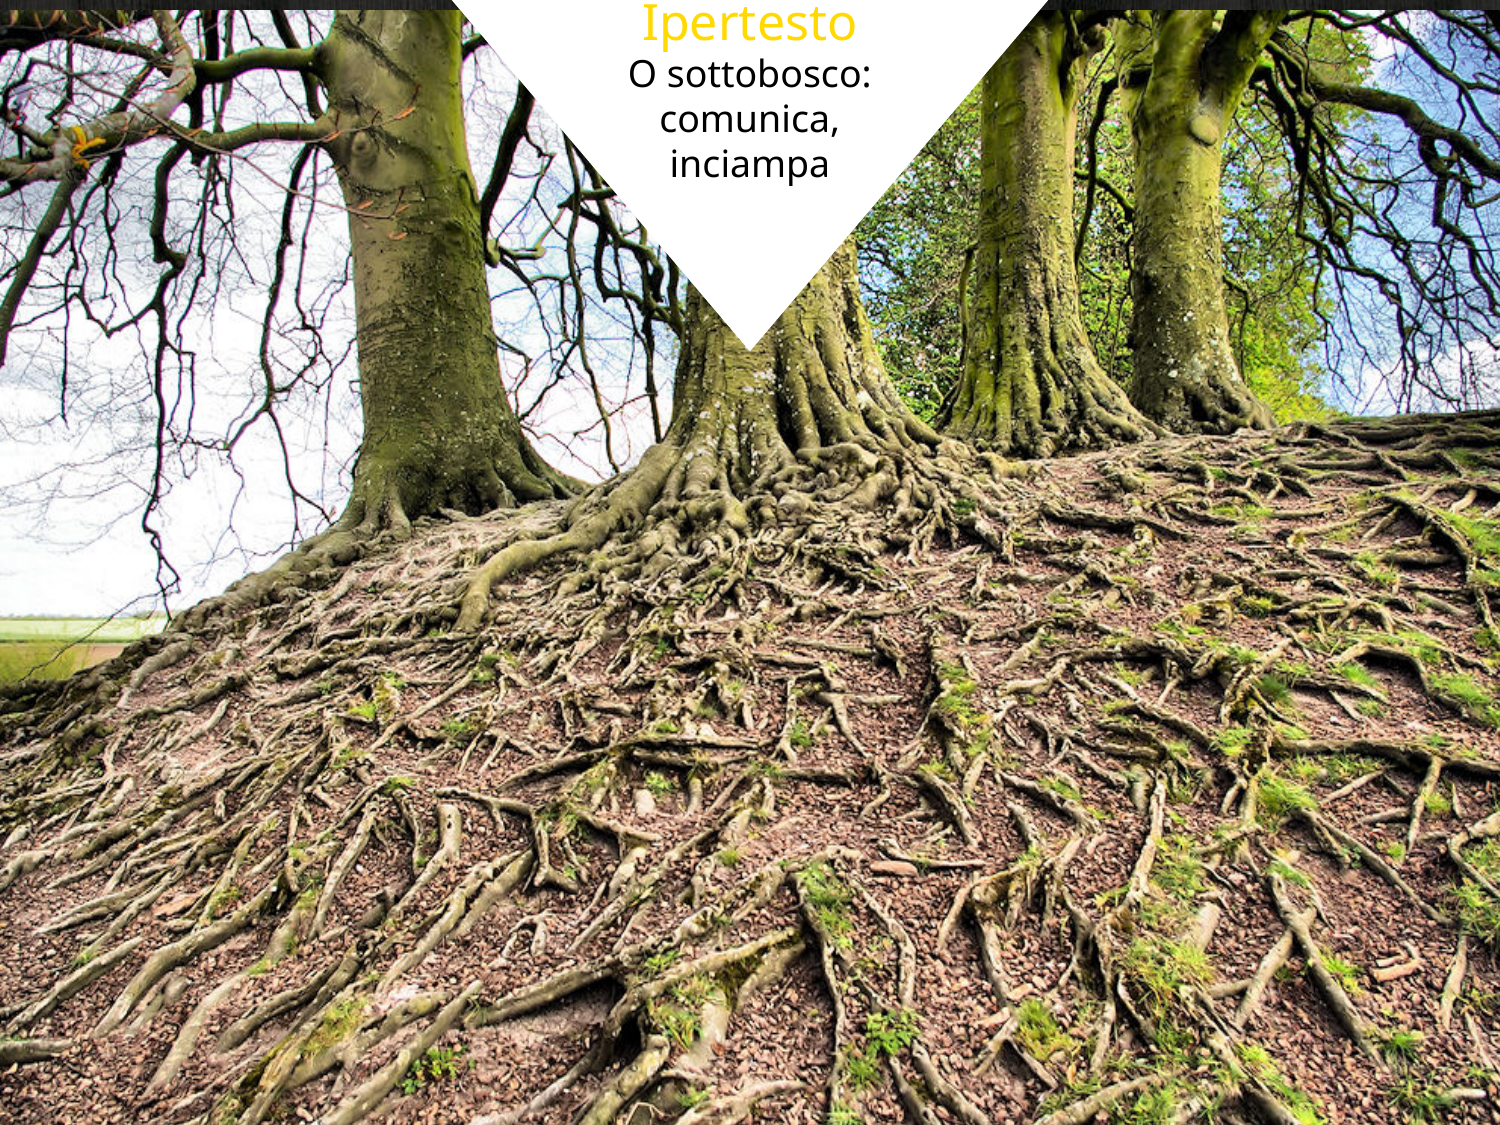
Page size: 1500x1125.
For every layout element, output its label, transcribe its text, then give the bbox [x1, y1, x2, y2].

text_box Ipertesto O sottobosco: comunica, inciampa [451, 0, 1049, 352]
picture [0, 0, 1500, 1125]
